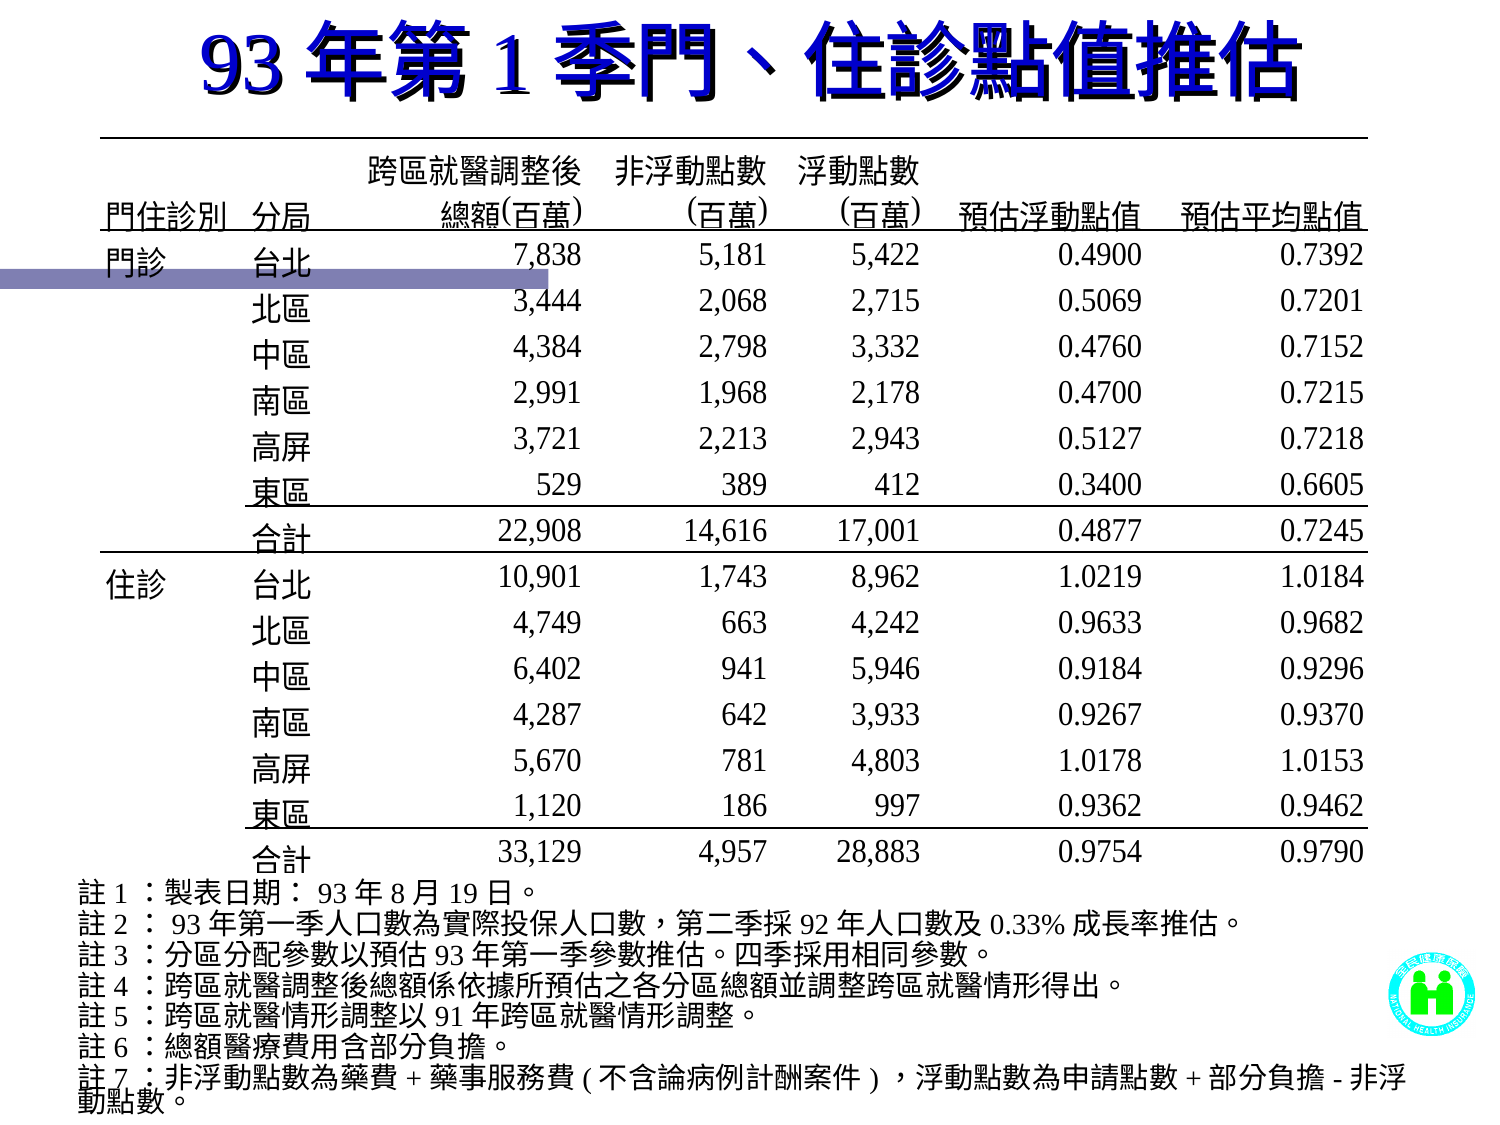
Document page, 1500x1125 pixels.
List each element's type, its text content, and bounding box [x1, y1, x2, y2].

chart [99, 137, 1370, 875]
text_box 註1：製表日期：93年8月19日。 註2：93年第一季人口數為實際投保人口數，第二季採92年人口數及0.33%成長率推估。 註3：分區分配參數以預估93年第一季參數推估。四季採用相同參數。 註4：跨區就醫調整後總額係依據所預估之各分區總額並調整跨區就醫情形得出。 註5：跨區就醫情形調整以91年跨區就醫情形調整。 註6：總額醫療費用含部分負擔。 註7：非浮動點數為藥費+藥事服務費(不含論病例計酬案件)，浮動點數為申請點數+部分負擔-非浮動點數。 [62, 896, 1450, 1125]
title 93年第1季門、住診點值推估 [112, 0, 1388, 113]
